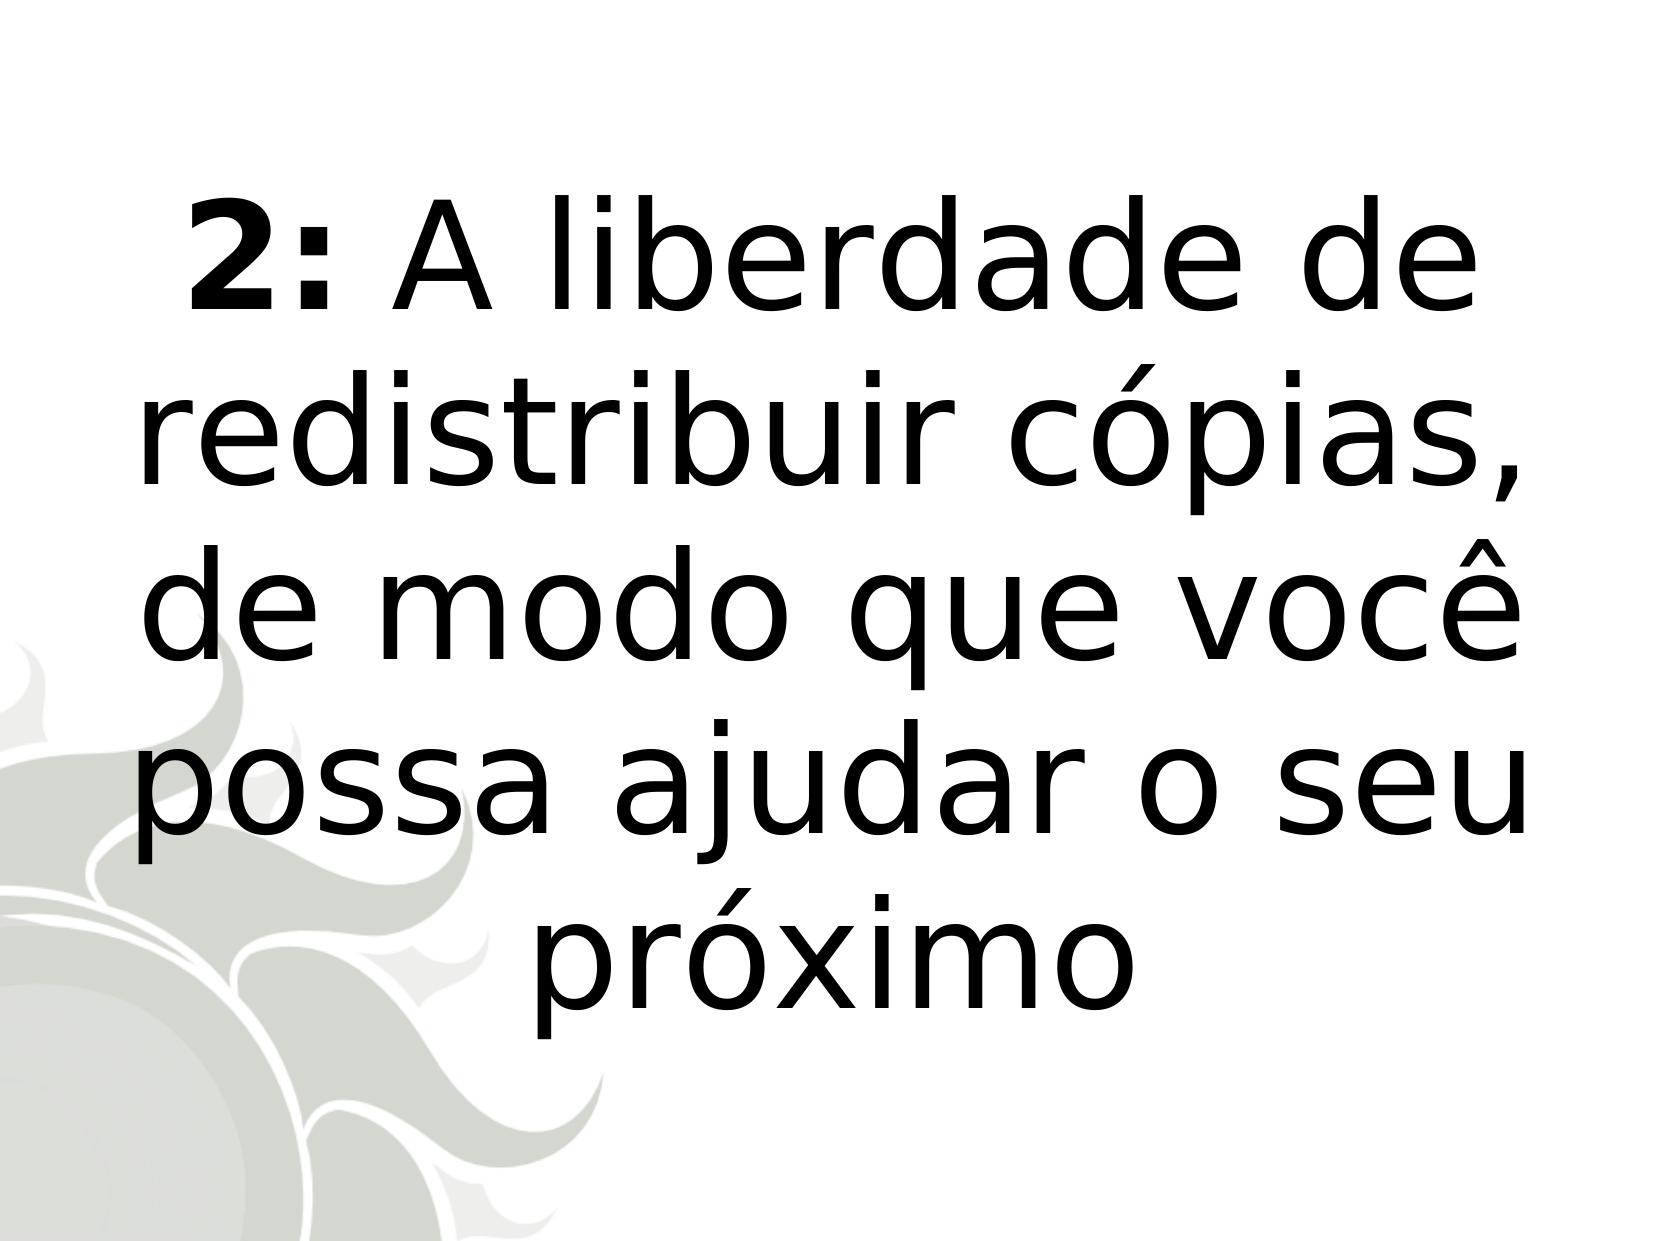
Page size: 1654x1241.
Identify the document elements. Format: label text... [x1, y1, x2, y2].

picture [0, 555, 644, 1241]
title 2: A liberdade de redistribuir cópias, de modo que você possa ajudar o seu próximo [88, 170, 1577, 1045]
